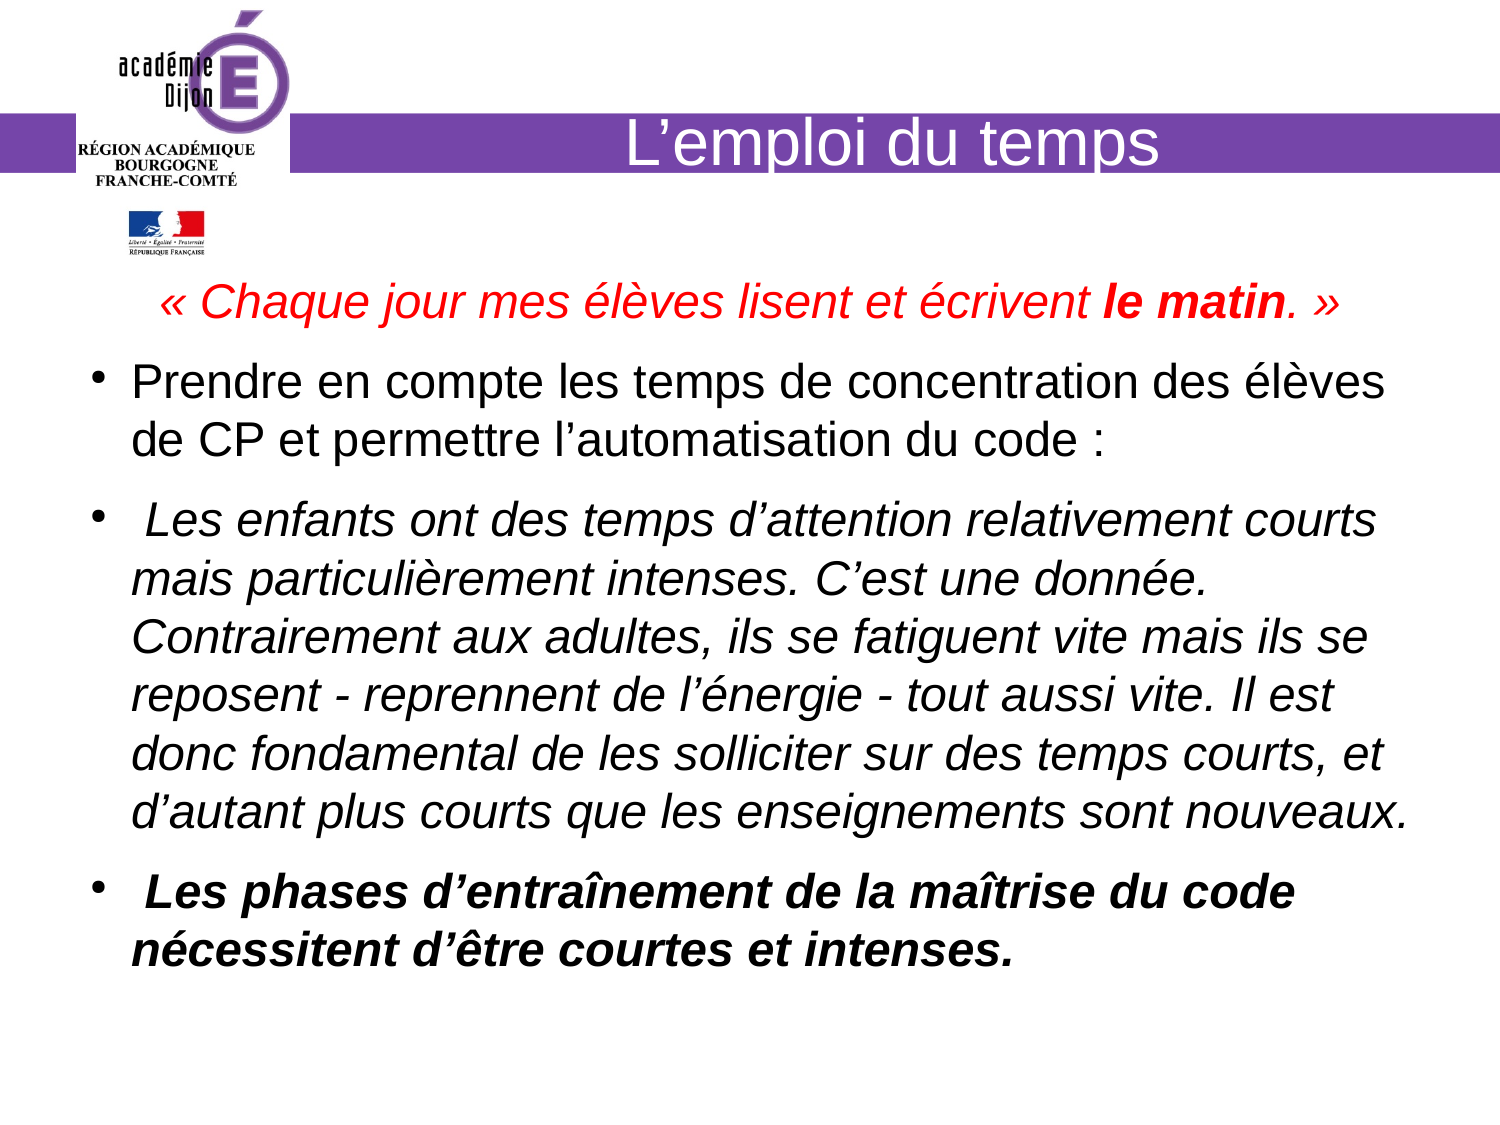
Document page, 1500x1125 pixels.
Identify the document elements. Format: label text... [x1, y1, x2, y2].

list « Chaque jour mes élèves lisent et écrivent le matin. » Prendre en compte les temps de concentration des élèves de CP et permettre l’automatisation du code : Les enfants ont des temps d’attention relativement courts mais particulièrement intenses. C’est une donnée. Contrairement aux adultes, ils se fatiguent vite mais ils se reposent - reprennent de l’énergie - tout aussi vite. Il est donc fondamental de les solliciter sur des temps courts, et d’autant plus courts que les enseignements sont nouveaux. Les phases d’entraînement de la maîtrise du code nécessitent d’être courtes et intenses. [75, 262, 1425, 1005]
title L’emploi du temps [360, 45, 1425, 233]
picture [76, 8, 290, 256]
